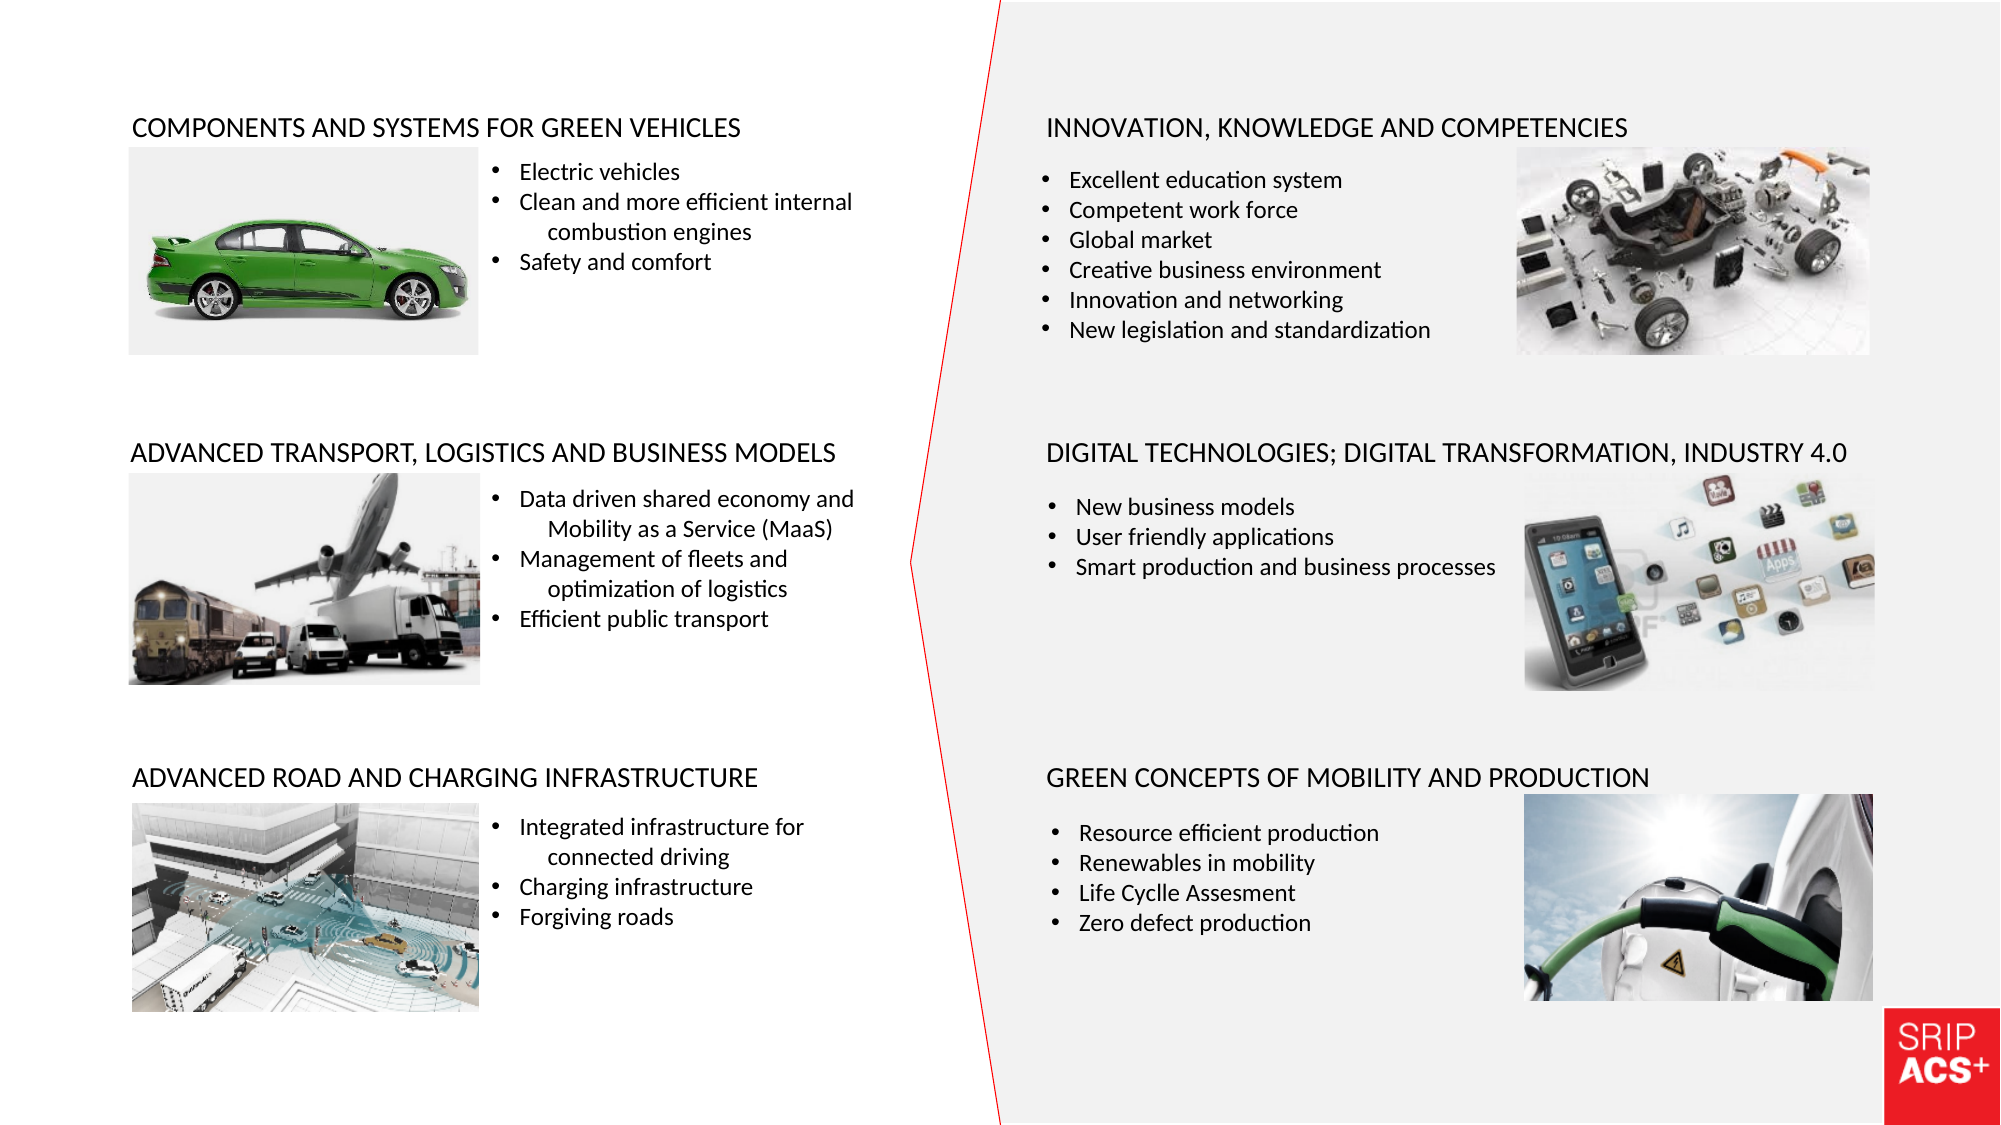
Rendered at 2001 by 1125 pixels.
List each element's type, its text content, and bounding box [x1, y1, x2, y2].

text_box Excellent education system Competent work force Global market Creative business environment Innovation and networking New legislation and standardization [1026, 156, 1561, 363]
picture [128, 170, 479, 355]
picture [1524, 473, 1875, 691]
text_box [926, 2, 2000, 1123]
text_box DIGITAL TECHNOLOGIES; DIGITAL TRANSFORMATION, INDUSTRY 4.0 [1031, 426, 1880, 495]
text_box COMPONENTS AND SYSTEMS FOR GREEN VEHICLES [117, 101, 905, 170]
text_box Electric vehicles Clean and more efficient internal combustion engines Safety and comfort [477, 148, 927, 354]
picture [1561, 147, 1870, 355]
text_box ADVANCED ROAD AND CHARGING INFRASTRUCTURE [117, 751, 911, 819]
text_box ADVANCED TRANSPORT, LOGISTICS AND BUSINESS MODELS [116, 426, 906, 495]
picture [1882, 1006, 2000, 1125]
text_box INNOVATION, KNOWLEDGE AND COMPETENCIES [1031, 101, 1865, 170]
text_box GREEN CONCEPTS OF MOBILITY AND PRODUCTION [1031, 751, 1870, 819]
text_box New business models User friendly applications Smart production and business processes [1033, 483, 1568, 689]
text_box Resource efficient production Renewables in mobility Life Cyclle Assesment Zero defect production [1036, 809, 1571, 1016]
picture [1524, 794, 1873, 1001]
text_box Integrated infrastructure for connected driving Charging infrastructure Forgiving roads [477, 803, 927, 1010]
picture [128, 495, 481, 686]
text_box Data driven shared economy and Mobility as a Service (MaaS) Management of fleets and optimization of logistics Efficient public transport [477, 476, 927, 682]
picture [132, 819, 479, 1012]
